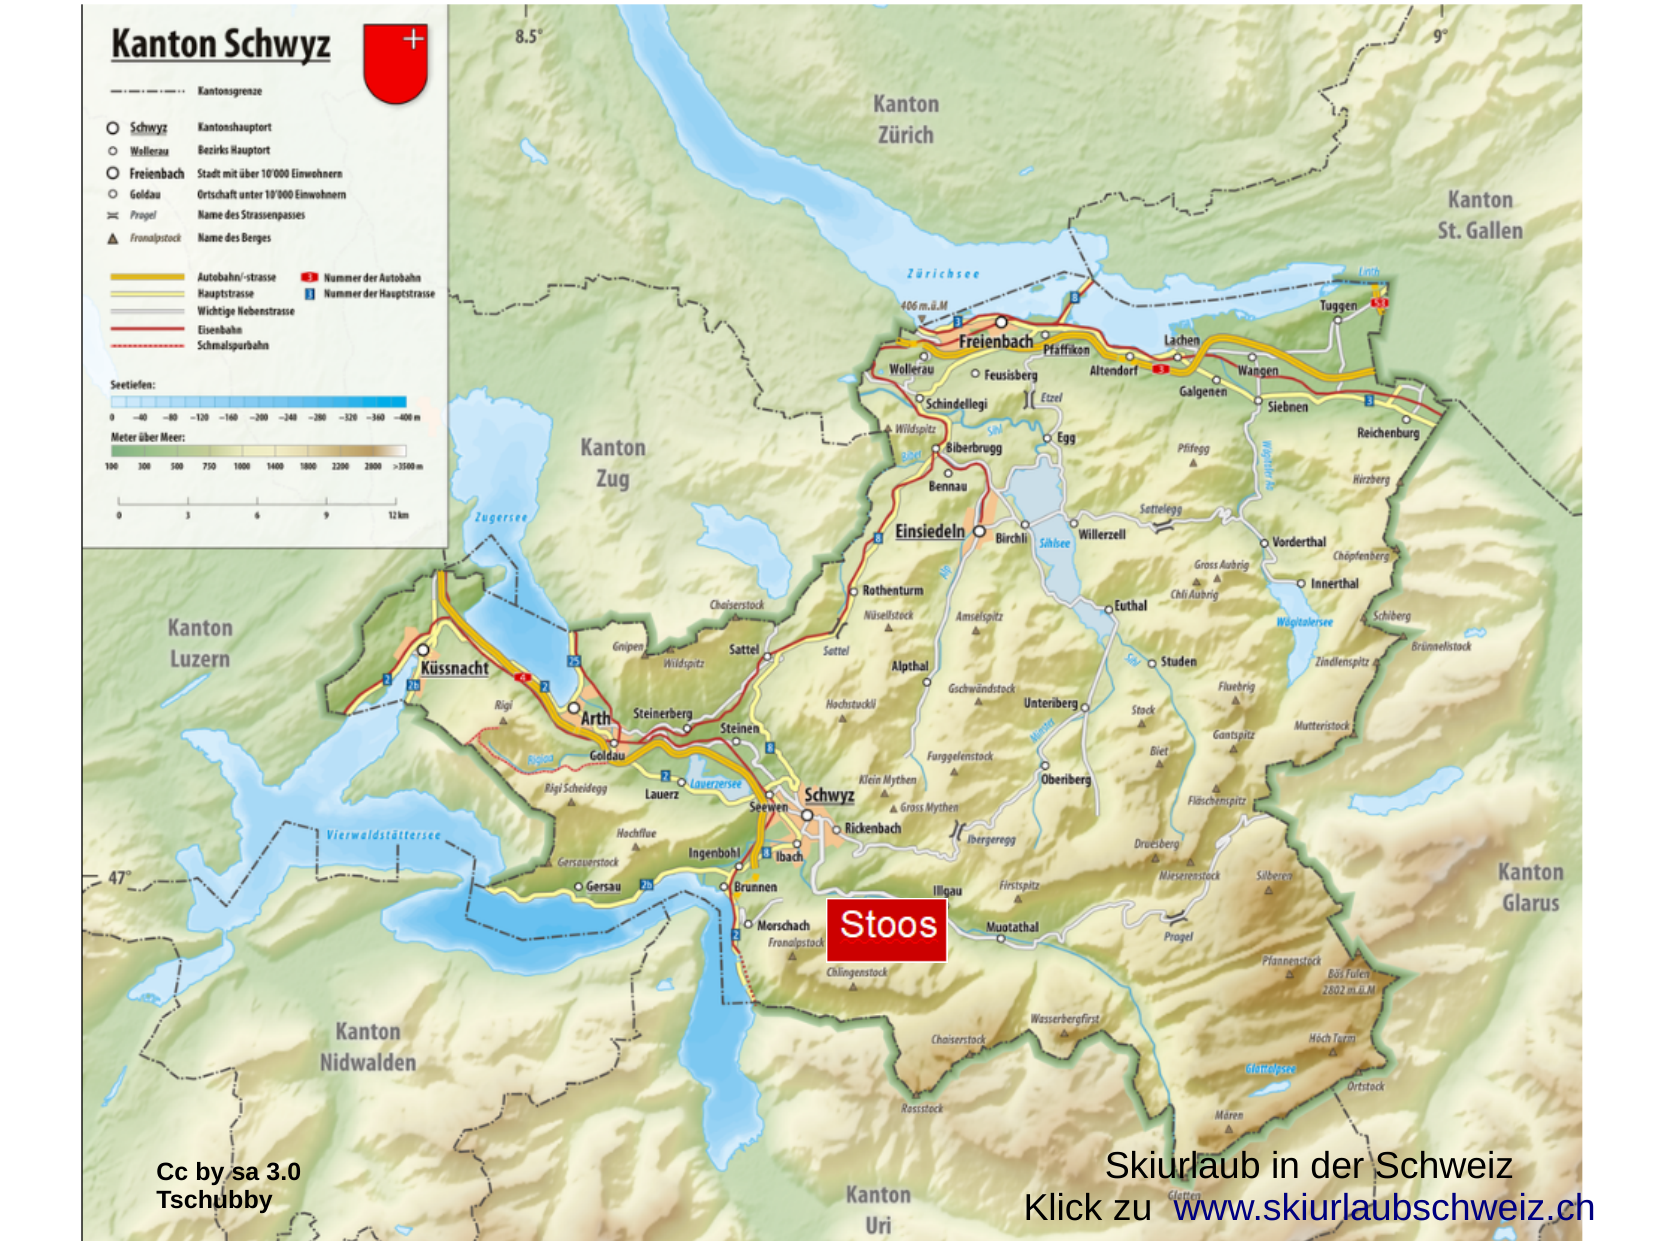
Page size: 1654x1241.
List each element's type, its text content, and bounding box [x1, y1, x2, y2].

picture [80, 3, 1584, 1241]
text_box Skiurlaub in der Schweiz Klick zu www.skiurlaubschweiz.ch [965, 1144, 1654, 1229]
text_box Cc by sa 3.0 Tschubby [141, 1150, 431, 1223]
